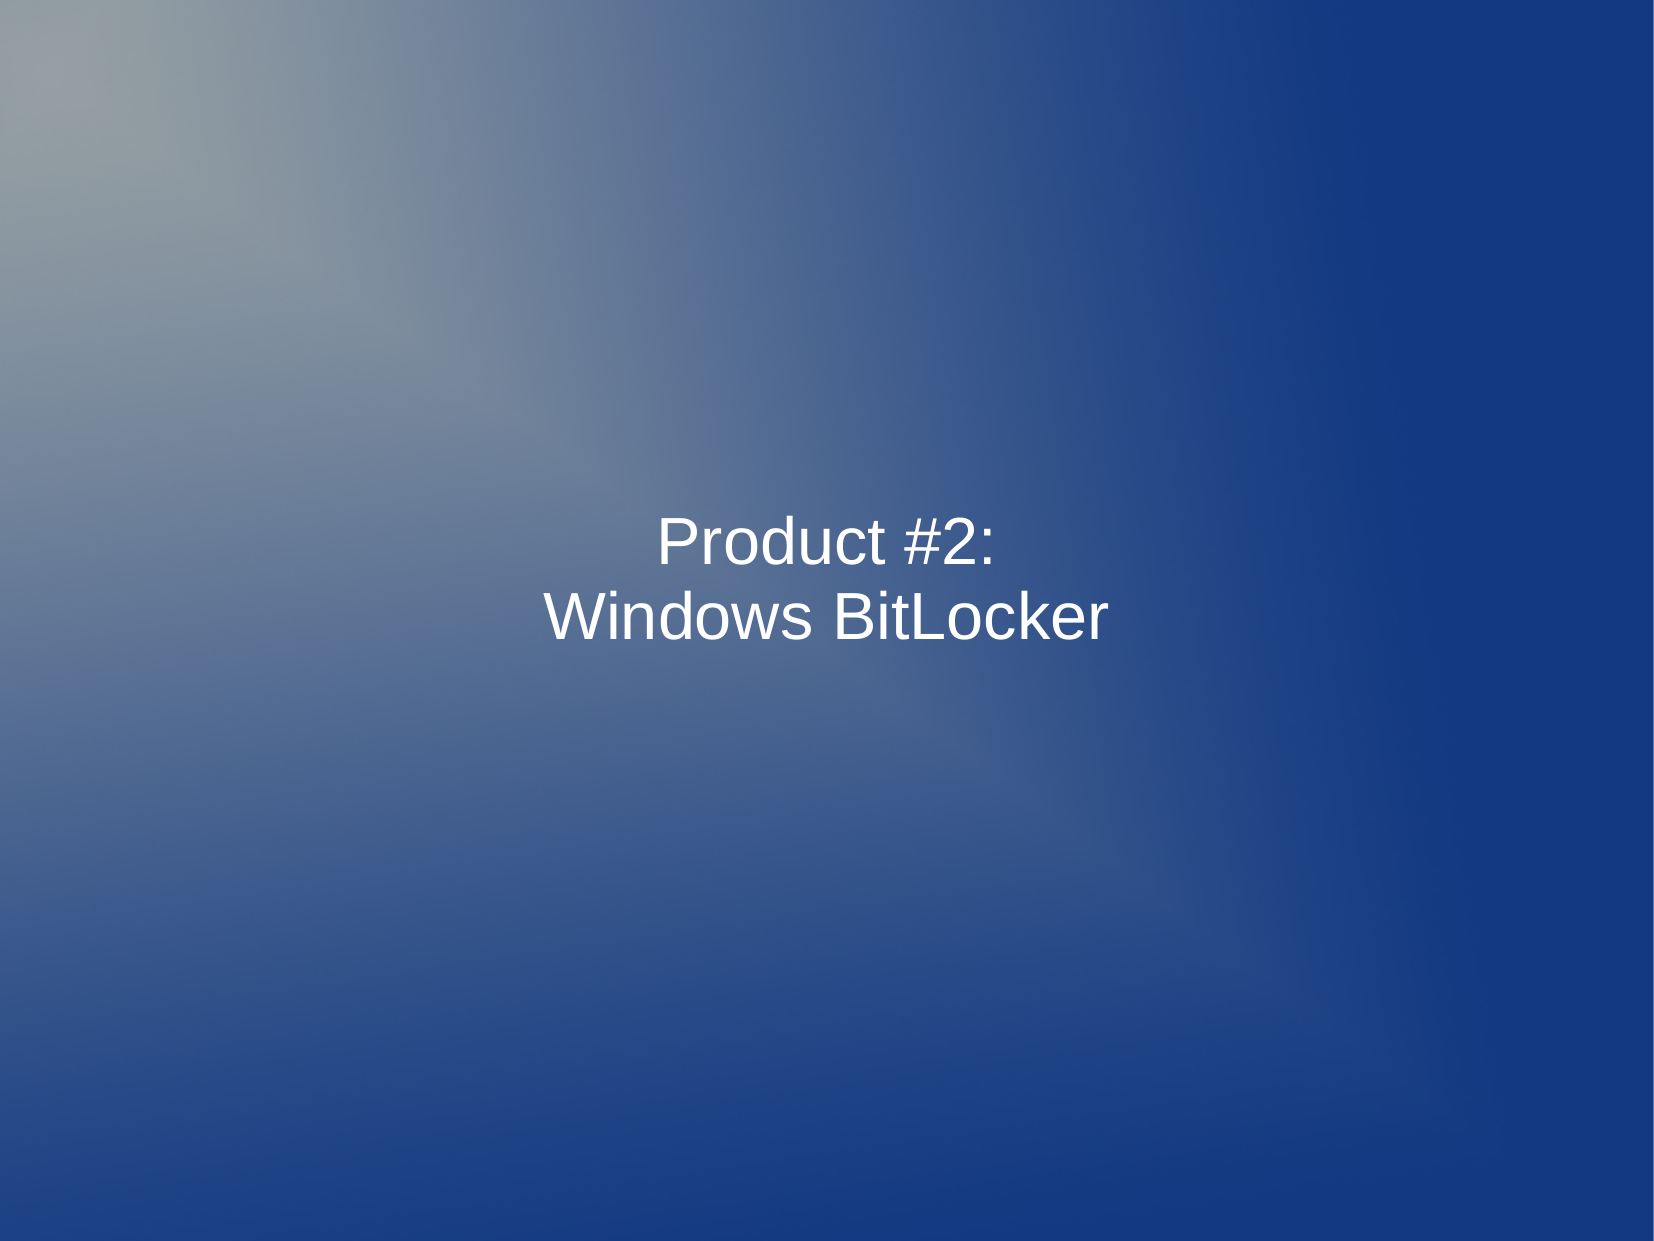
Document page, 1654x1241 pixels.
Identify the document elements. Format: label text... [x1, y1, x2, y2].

subtitle Product #2: Windows BitLocker [82, 49, 1571, 1109]
picture [0, 0, 1654, 1241]
